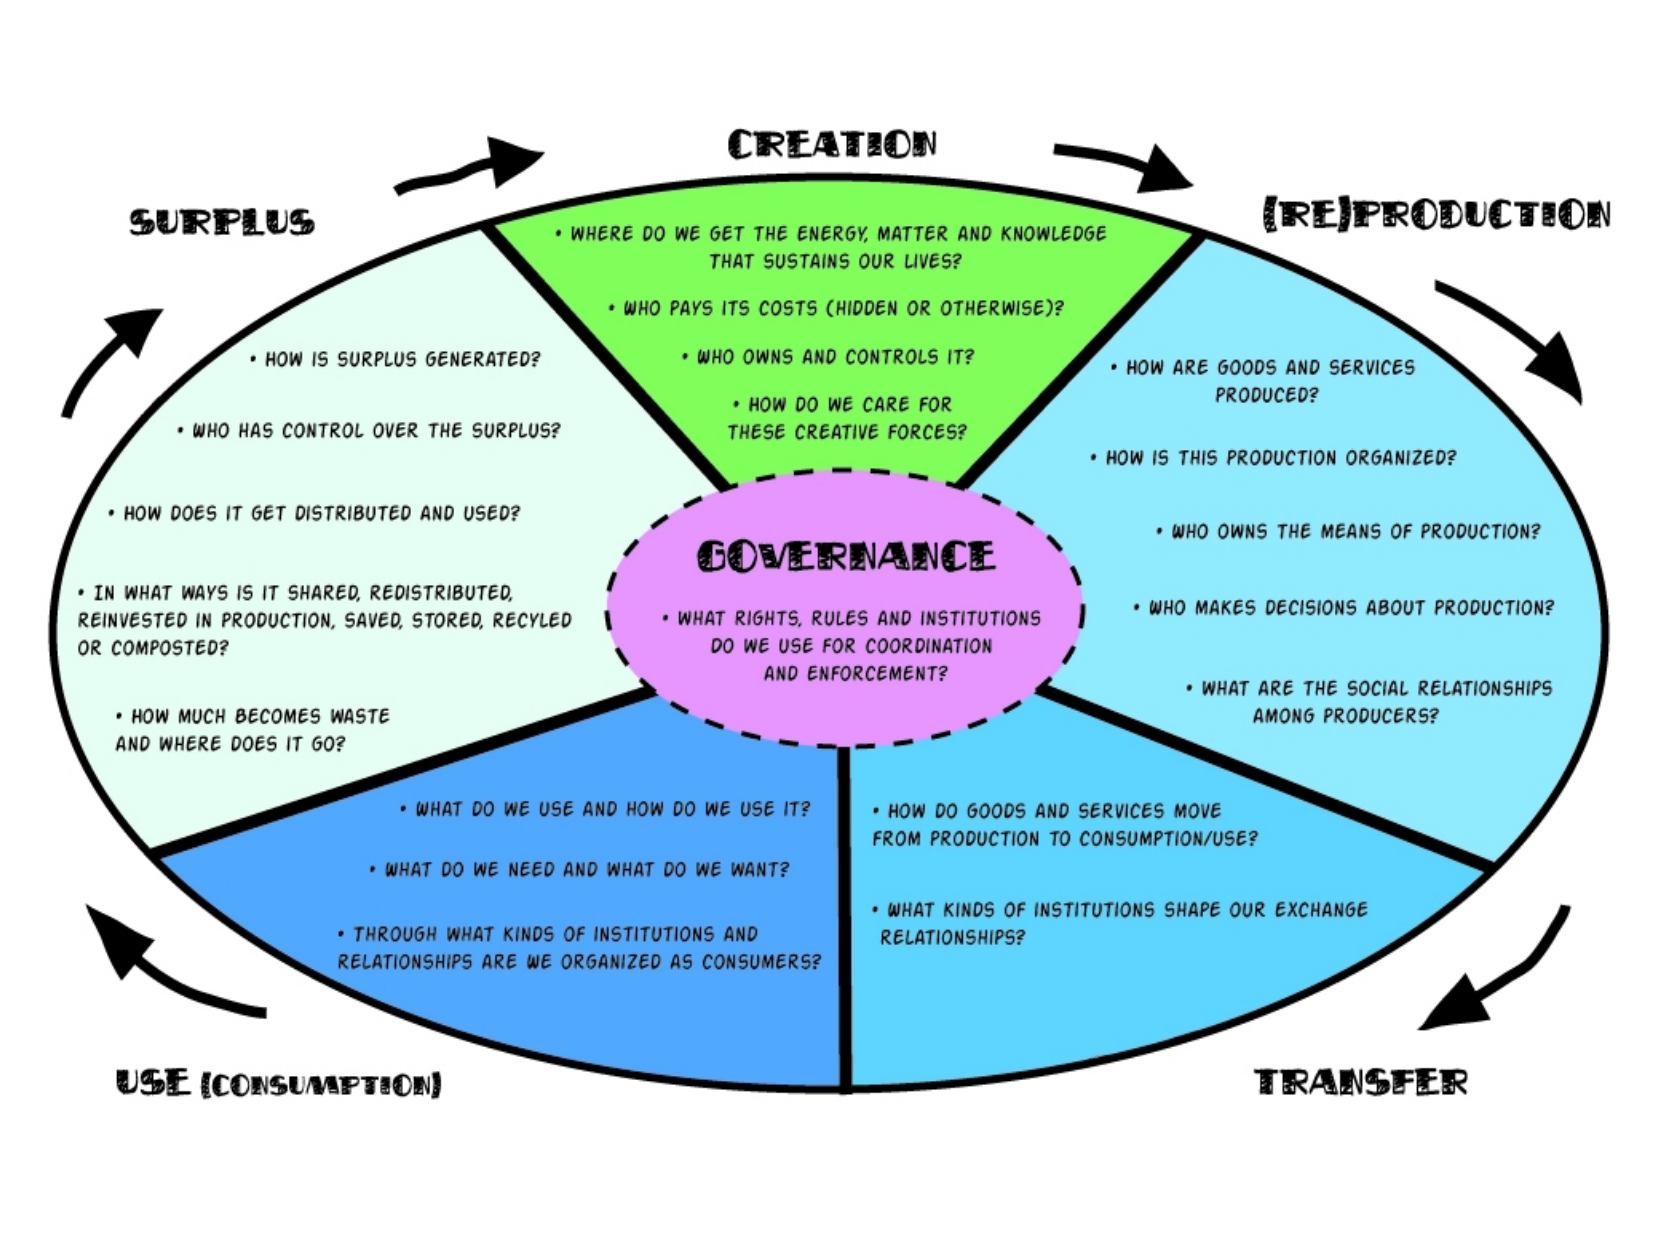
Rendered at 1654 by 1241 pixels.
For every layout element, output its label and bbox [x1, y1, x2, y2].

picture [26, 113, 1631, 1136]
